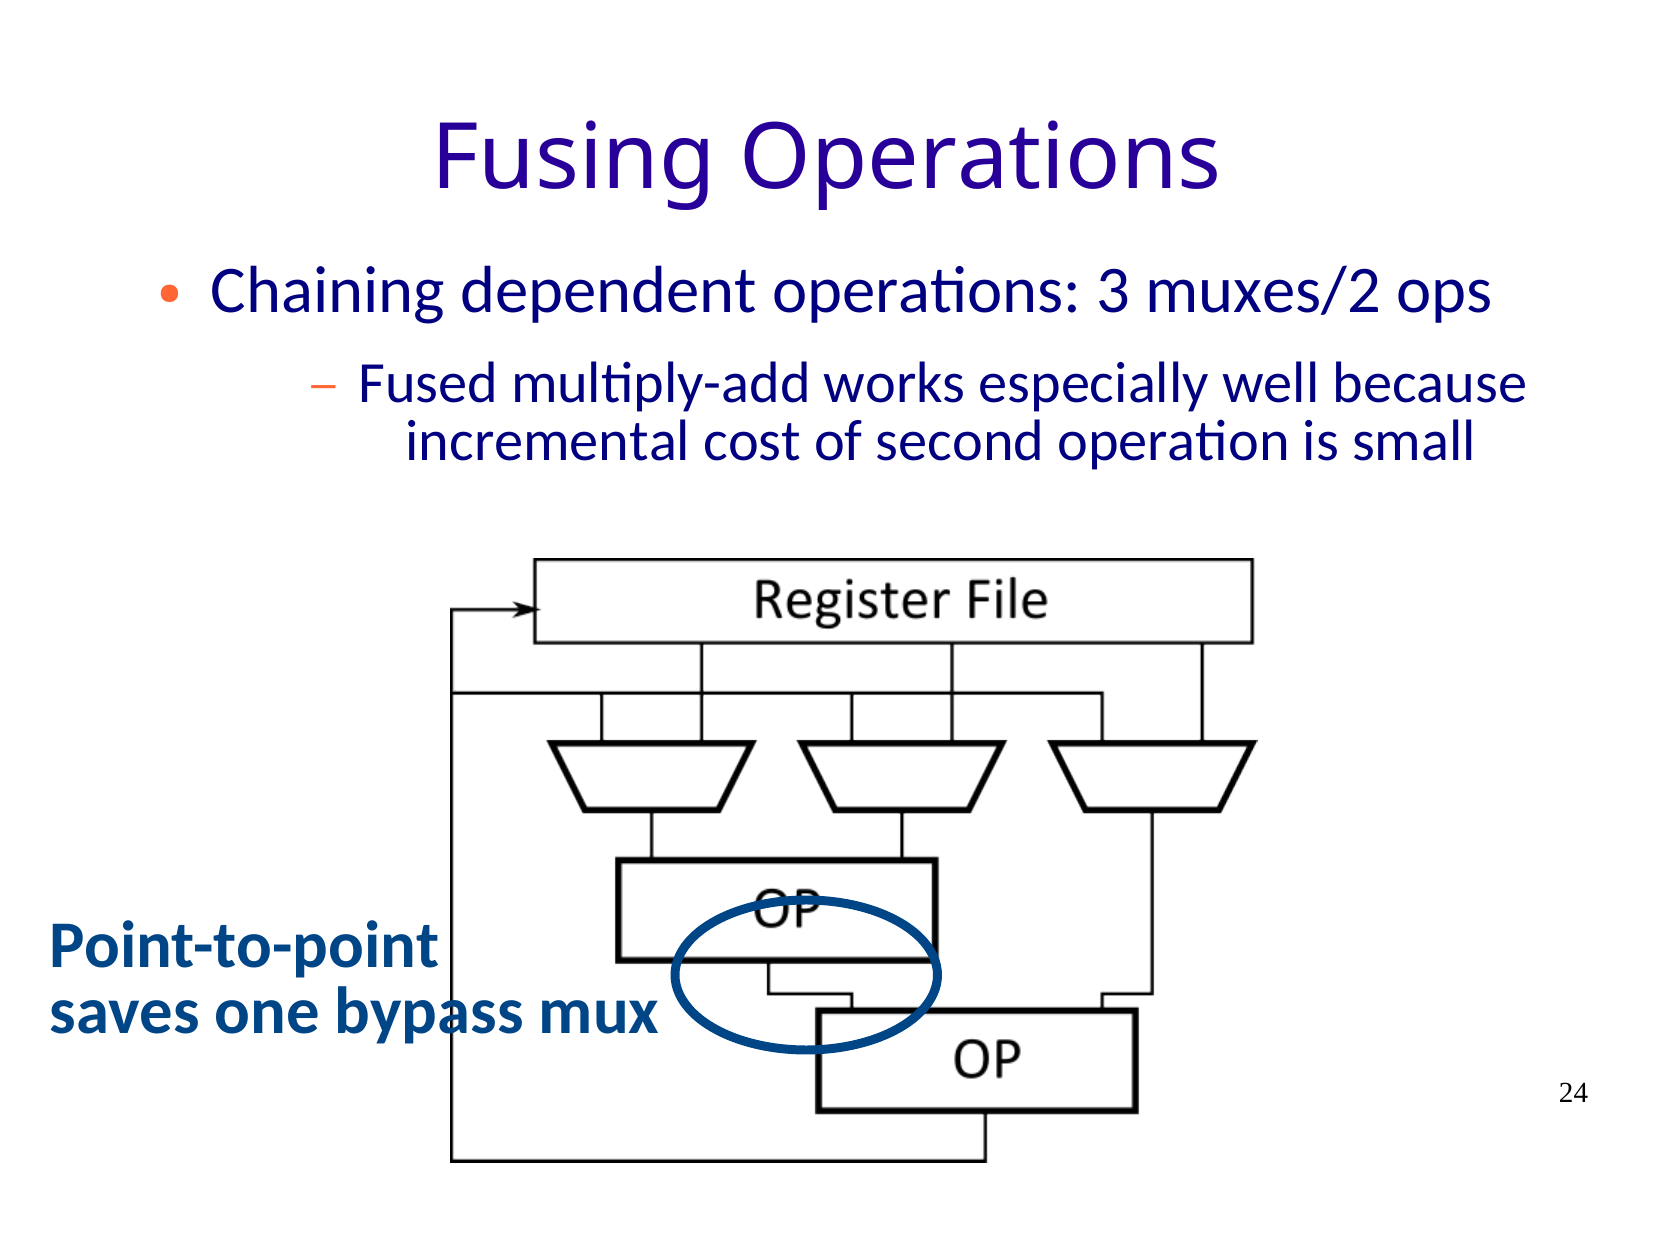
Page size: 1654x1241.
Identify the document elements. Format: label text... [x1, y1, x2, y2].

picture [680, 905, 932, 1045]
picture [450, 558, 1258, 1163]
list Chaining dependent operations: 3 muxes/2 ops Fused multiply-add works especially well because incremental cost of second operation is small [122, 262, 1576, 1067]
text_box Point-to-point saves one bypass mux [35, 909, 676, 1088]
title Fusing Operations [82, 56, 1571, 250]
